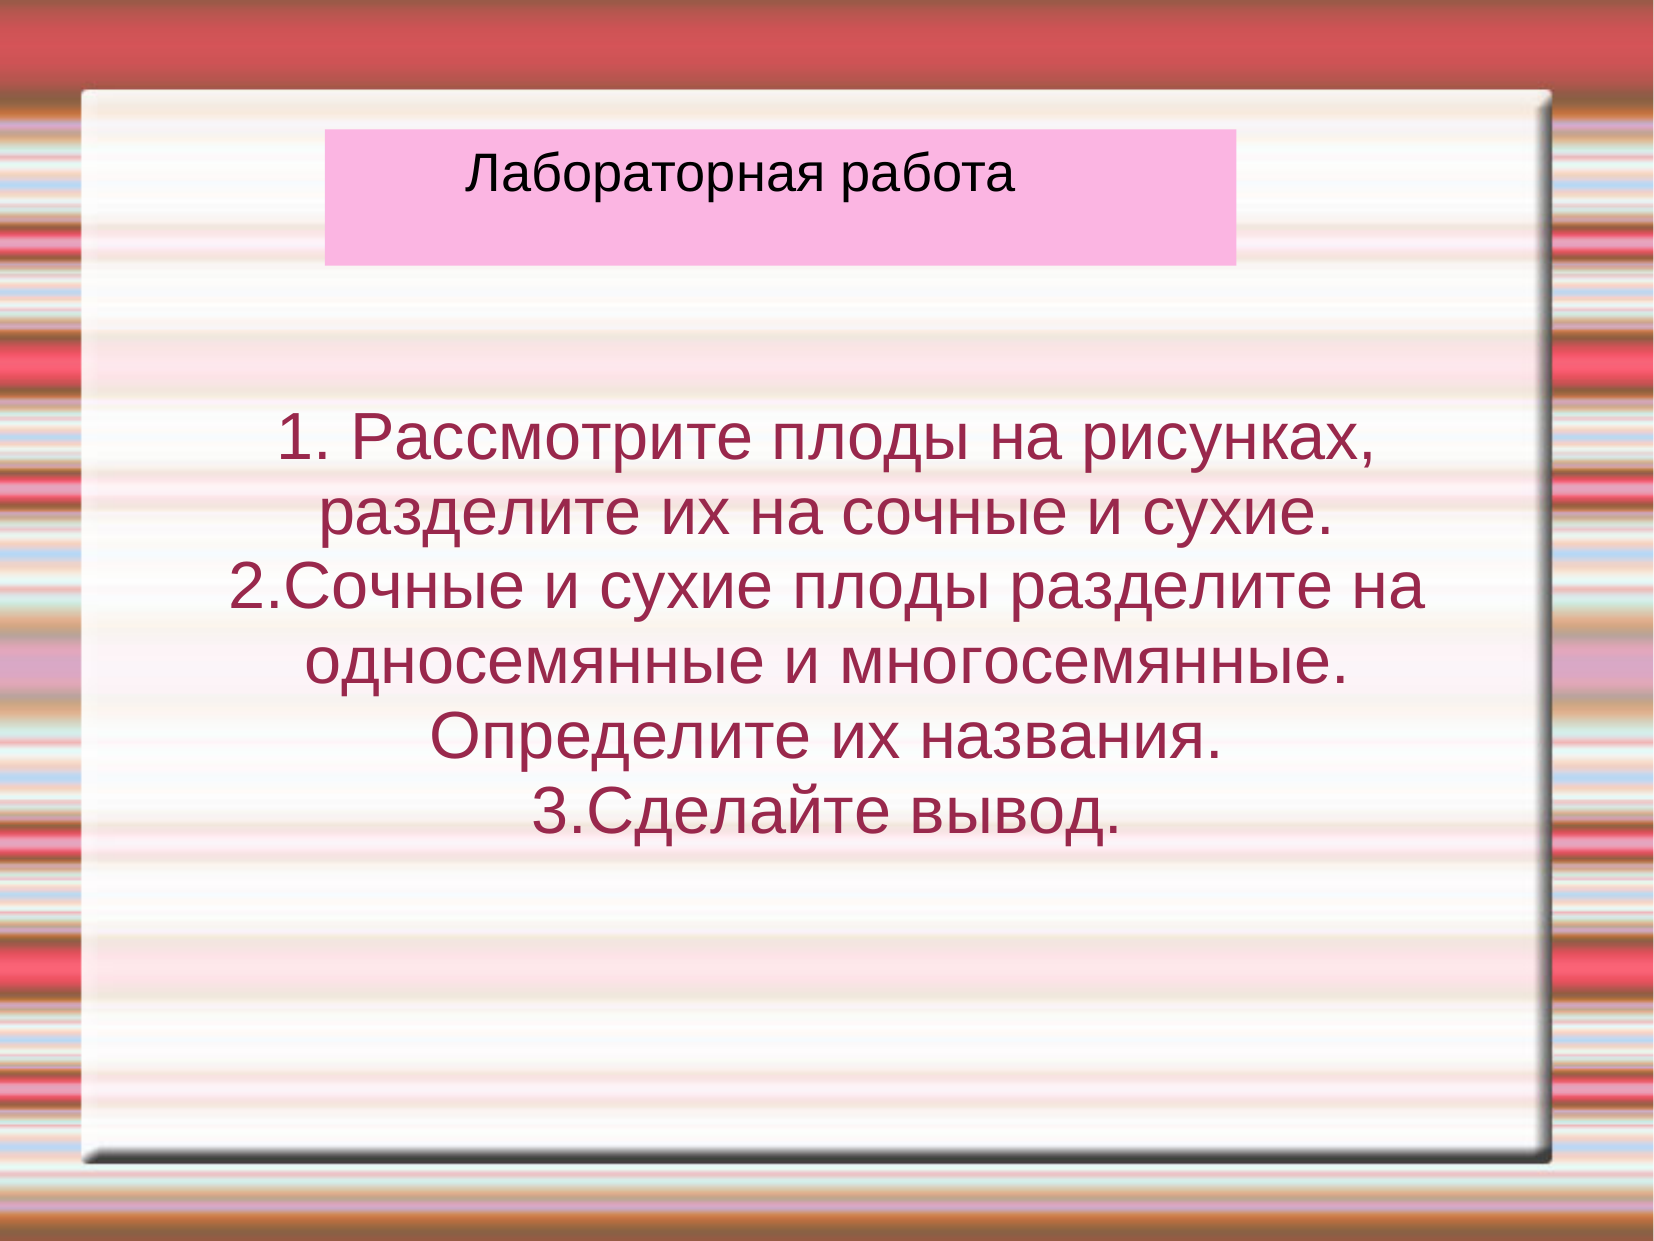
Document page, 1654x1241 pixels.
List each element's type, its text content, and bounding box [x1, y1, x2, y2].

subtitle 1. Рассмотрите плоды на рисунках, разделите их на сочные и сухие. 2.Сочные и сухие плоды разделите на односемянные и многосемянные. Определите их названия. 3.Сделайте вывод. [121, 122, 1534, 1125]
picture [0, 0, 1654, 1241]
